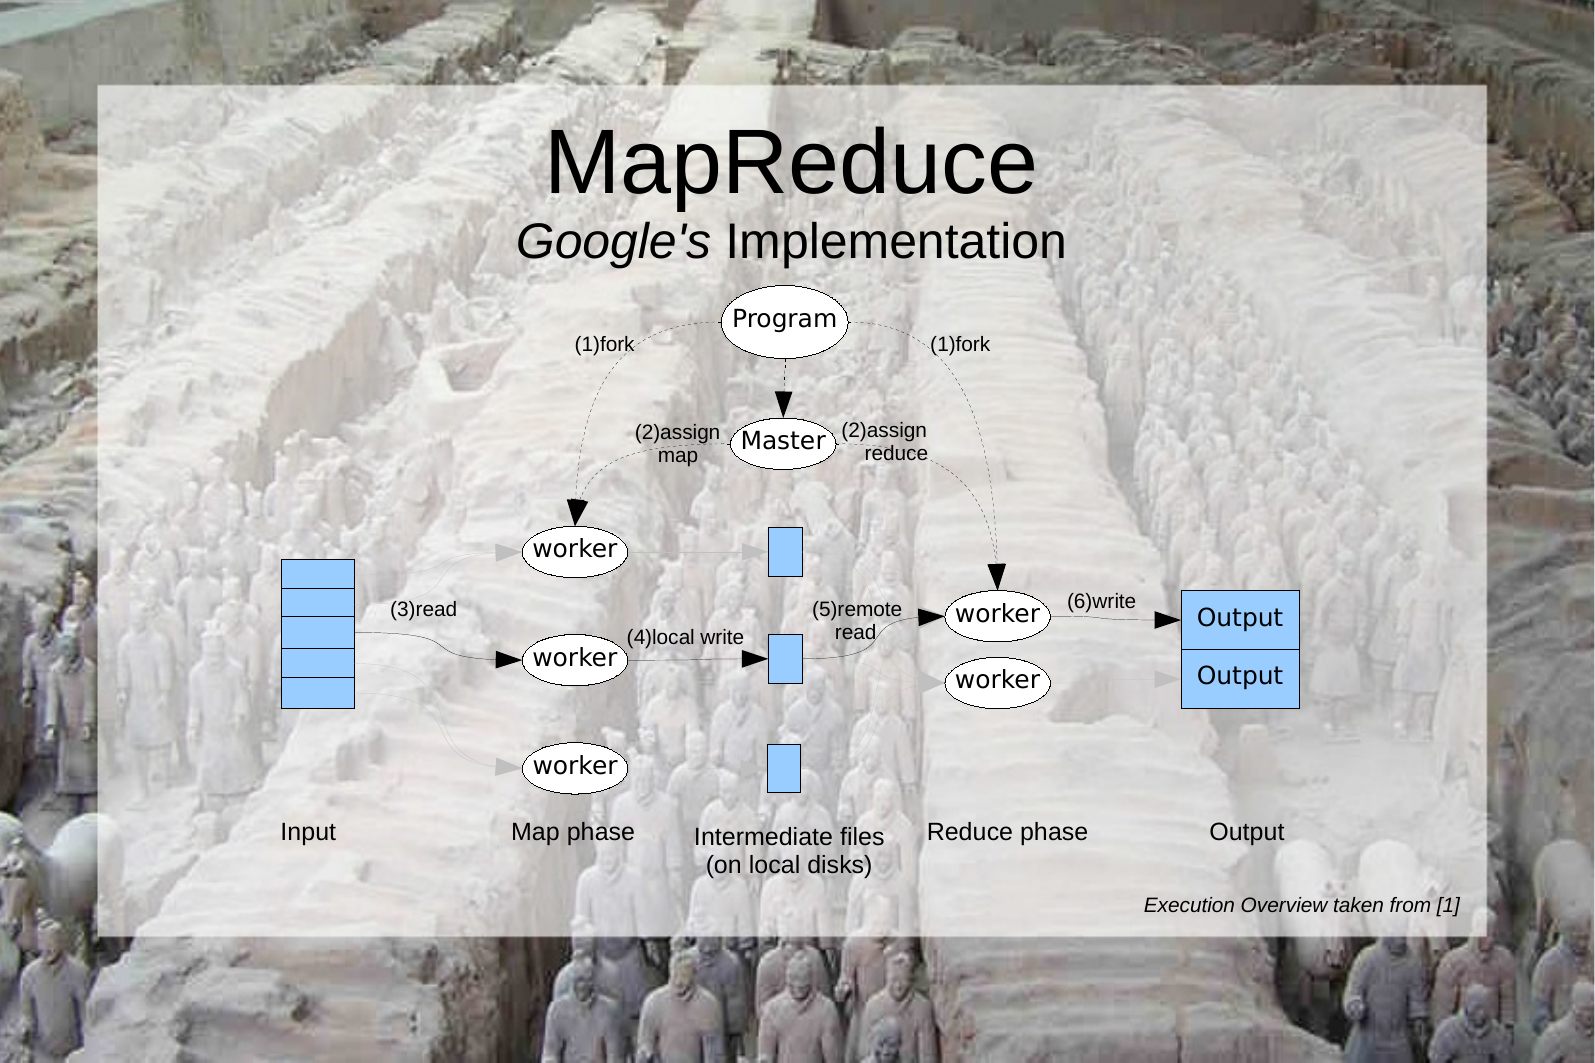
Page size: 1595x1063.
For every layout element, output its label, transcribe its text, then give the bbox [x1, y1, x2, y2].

text_box Program [721, 285, 849, 359]
text_box Execution Overview taken from [1] [1129, 885, 1477, 924]
text_box (1)fork [559, 324, 650, 363]
text_box Map phase [496, 810, 650, 870]
text_box (2)assign reduce [826, 411, 944, 473]
text_box Reduce phase [912, 810, 1103, 886]
text_box Output [1194, 810, 1300, 857]
text_box Input [265, 810, 351, 857]
text_box Output [1181, 649, 1300, 709]
text_box Intermediate files (on local disks) [679, 815, 900, 886]
text_box [767, 744, 801, 793]
text_box (1)fork [915, 324, 1006, 363]
text_box (6)write [1052, 581, 1152, 722]
text_box [768, 527, 803, 577]
text_box [768, 634, 803, 684]
text_box worker [944, 590, 1051, 642]
text_box Master [736, 418, 826, 470]
text_box (5)remote read [797, 590, 918, 659]
picture [0, 0, 1595, 1063]
text_box worker [522, 742, 628, 795]
text_box Output [1181, 590, 1300, 649]
text_box [281, 559, 355, 709]
text_box worker [522, 526, 628, 578]
text_box (3)read [375, 590, 473, 629]
text_box worker [945, 657, 1051, 709]
text_box (2)assign map [620, 413, 736, 475]
text_box (4)local write [611, 618, 760, 687]
title MapReduce Google's Implementation [130, 108, 1453, 272]
text_box worker [522, 634, 611, 686]
